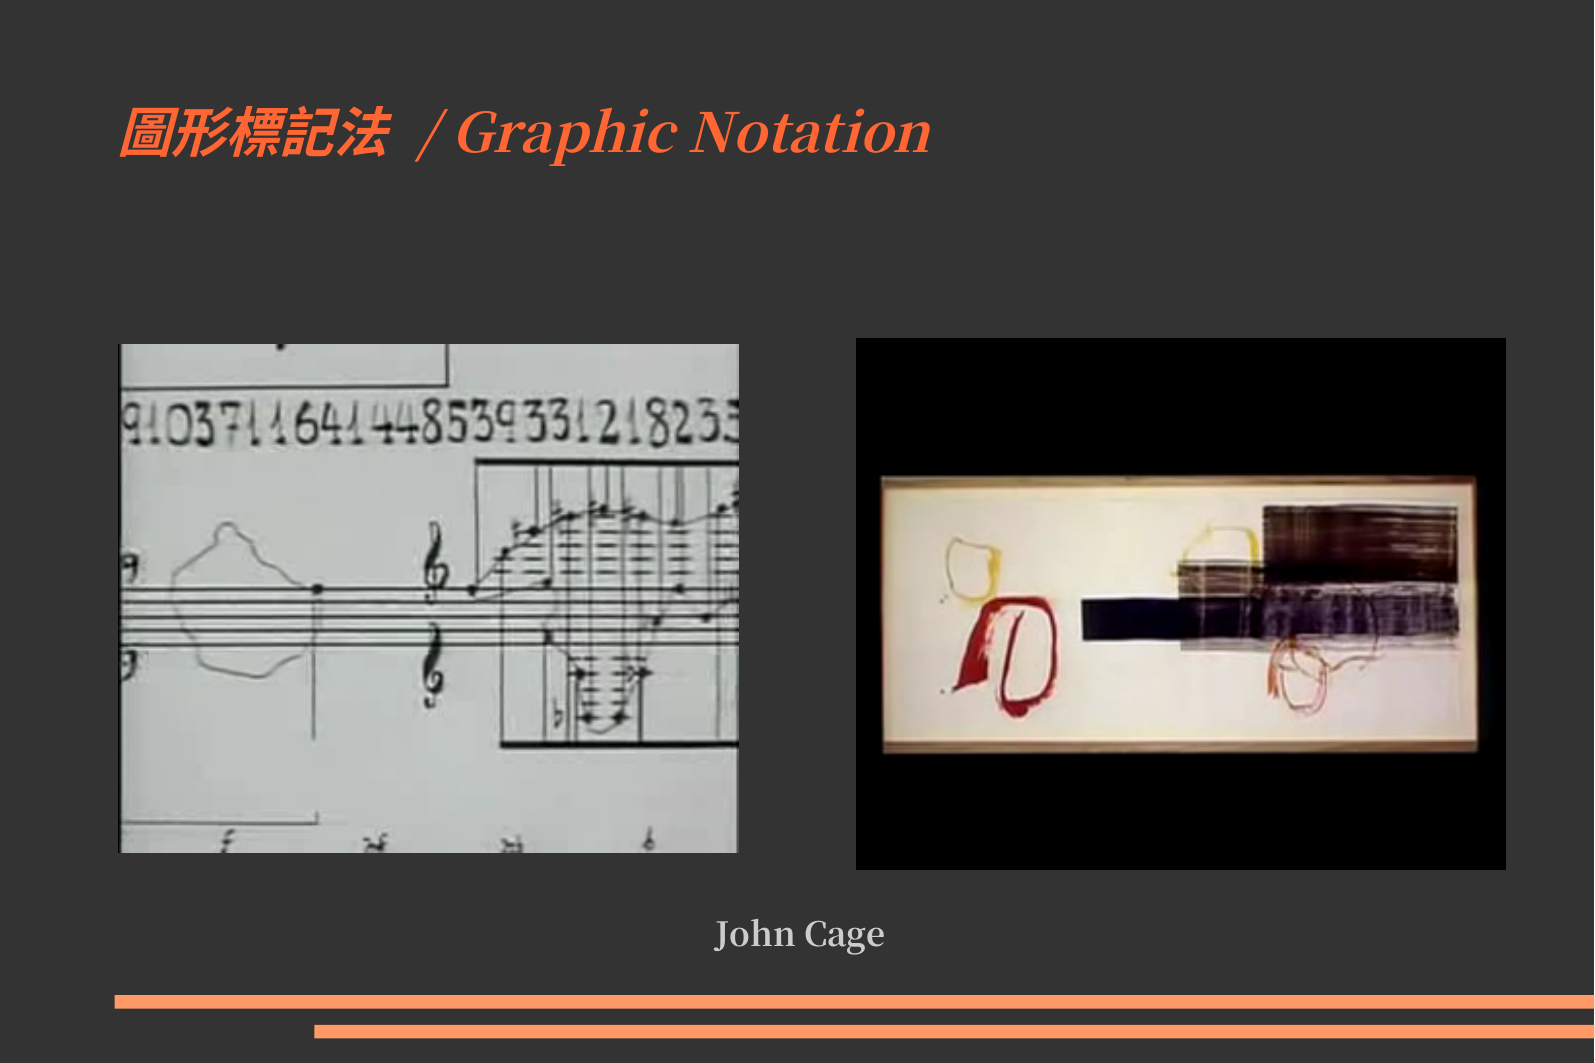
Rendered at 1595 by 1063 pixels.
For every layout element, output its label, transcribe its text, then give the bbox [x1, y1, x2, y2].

picture [856, 338, 1506, 870]
title 圖形標記法 / Graphic Notation [117, 39, 1479, 218]
subtitle John Cage [667, 889, 935, 975]
picture [118, 344, 739, 853]
